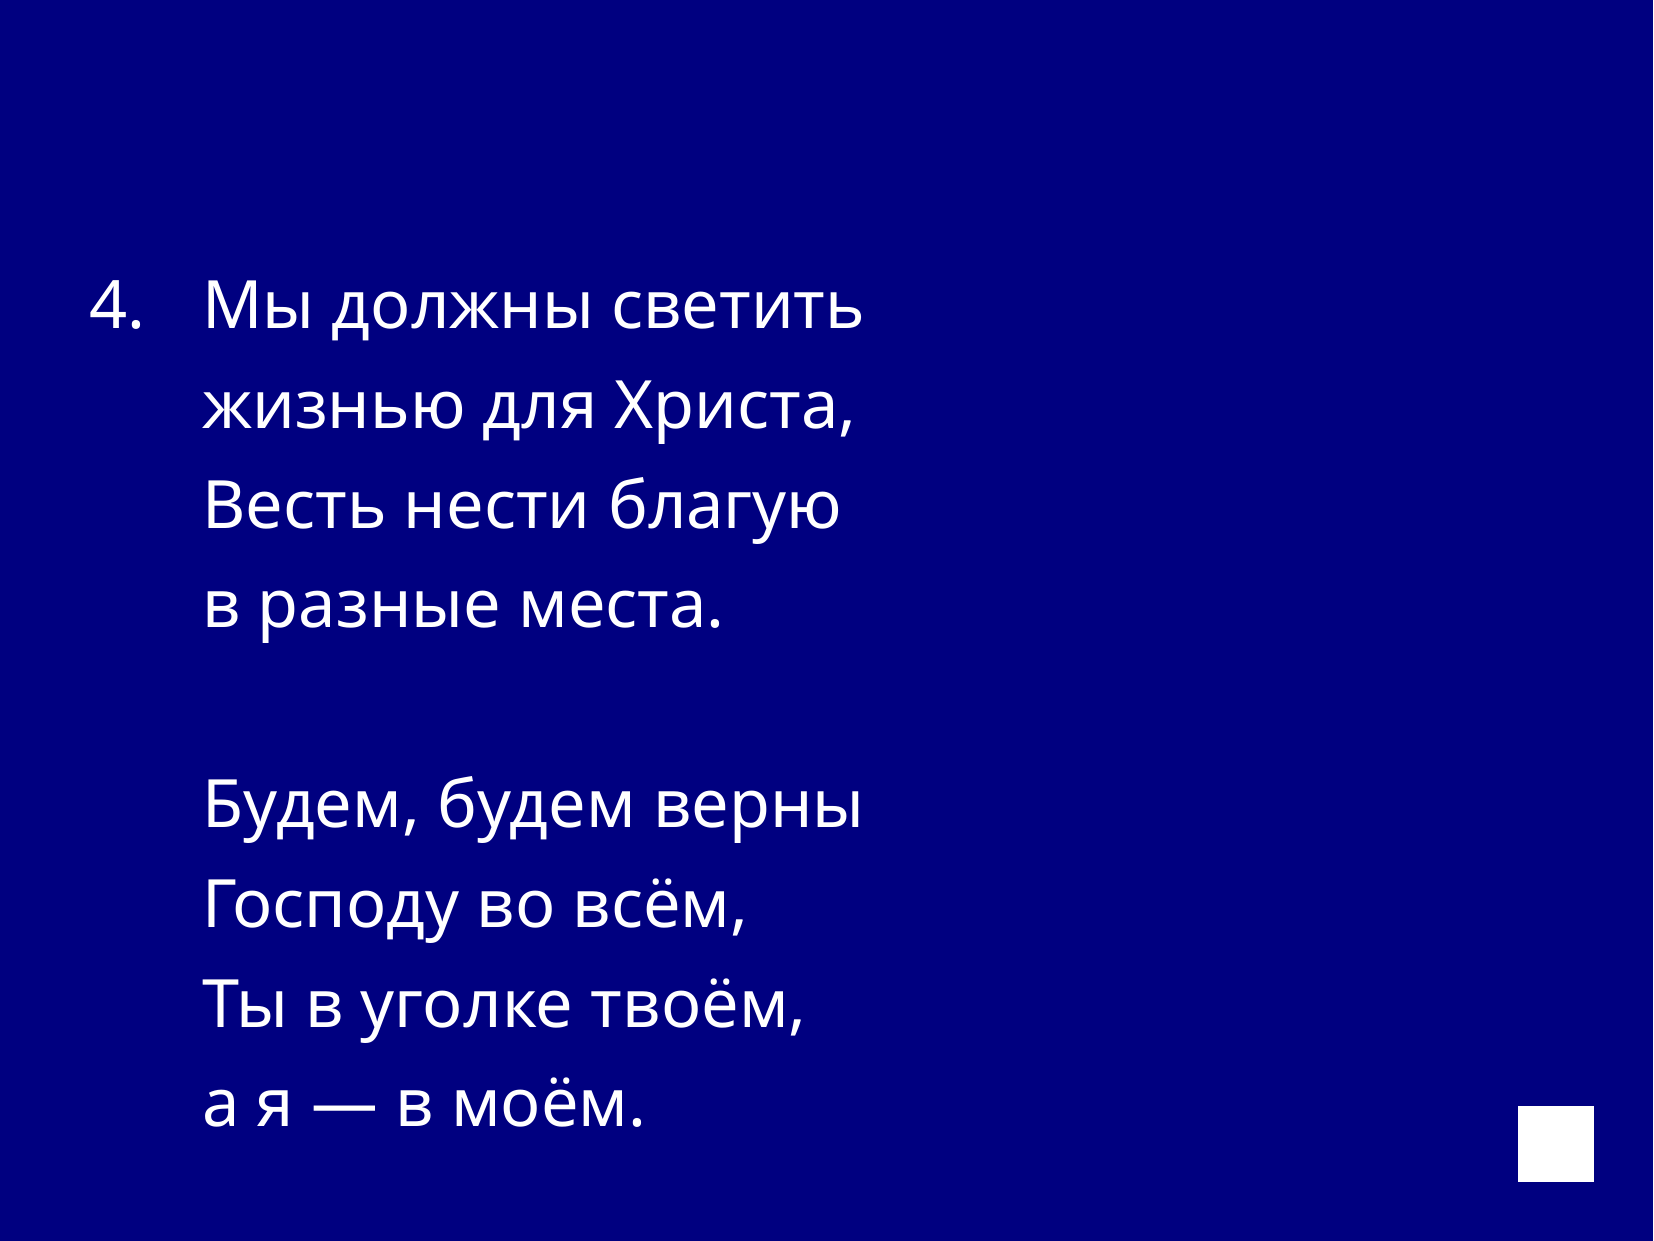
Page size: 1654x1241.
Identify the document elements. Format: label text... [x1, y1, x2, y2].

text_box 4. Мы должны светить жизнью для Христа, Весть нести благую в разные места. Будем, будем верны Господу во всём, Ты в уголке твоём, а я — в моём. [75, 150, 1576, 1163]
text_box [1518, 1106, 1594, 1182]
